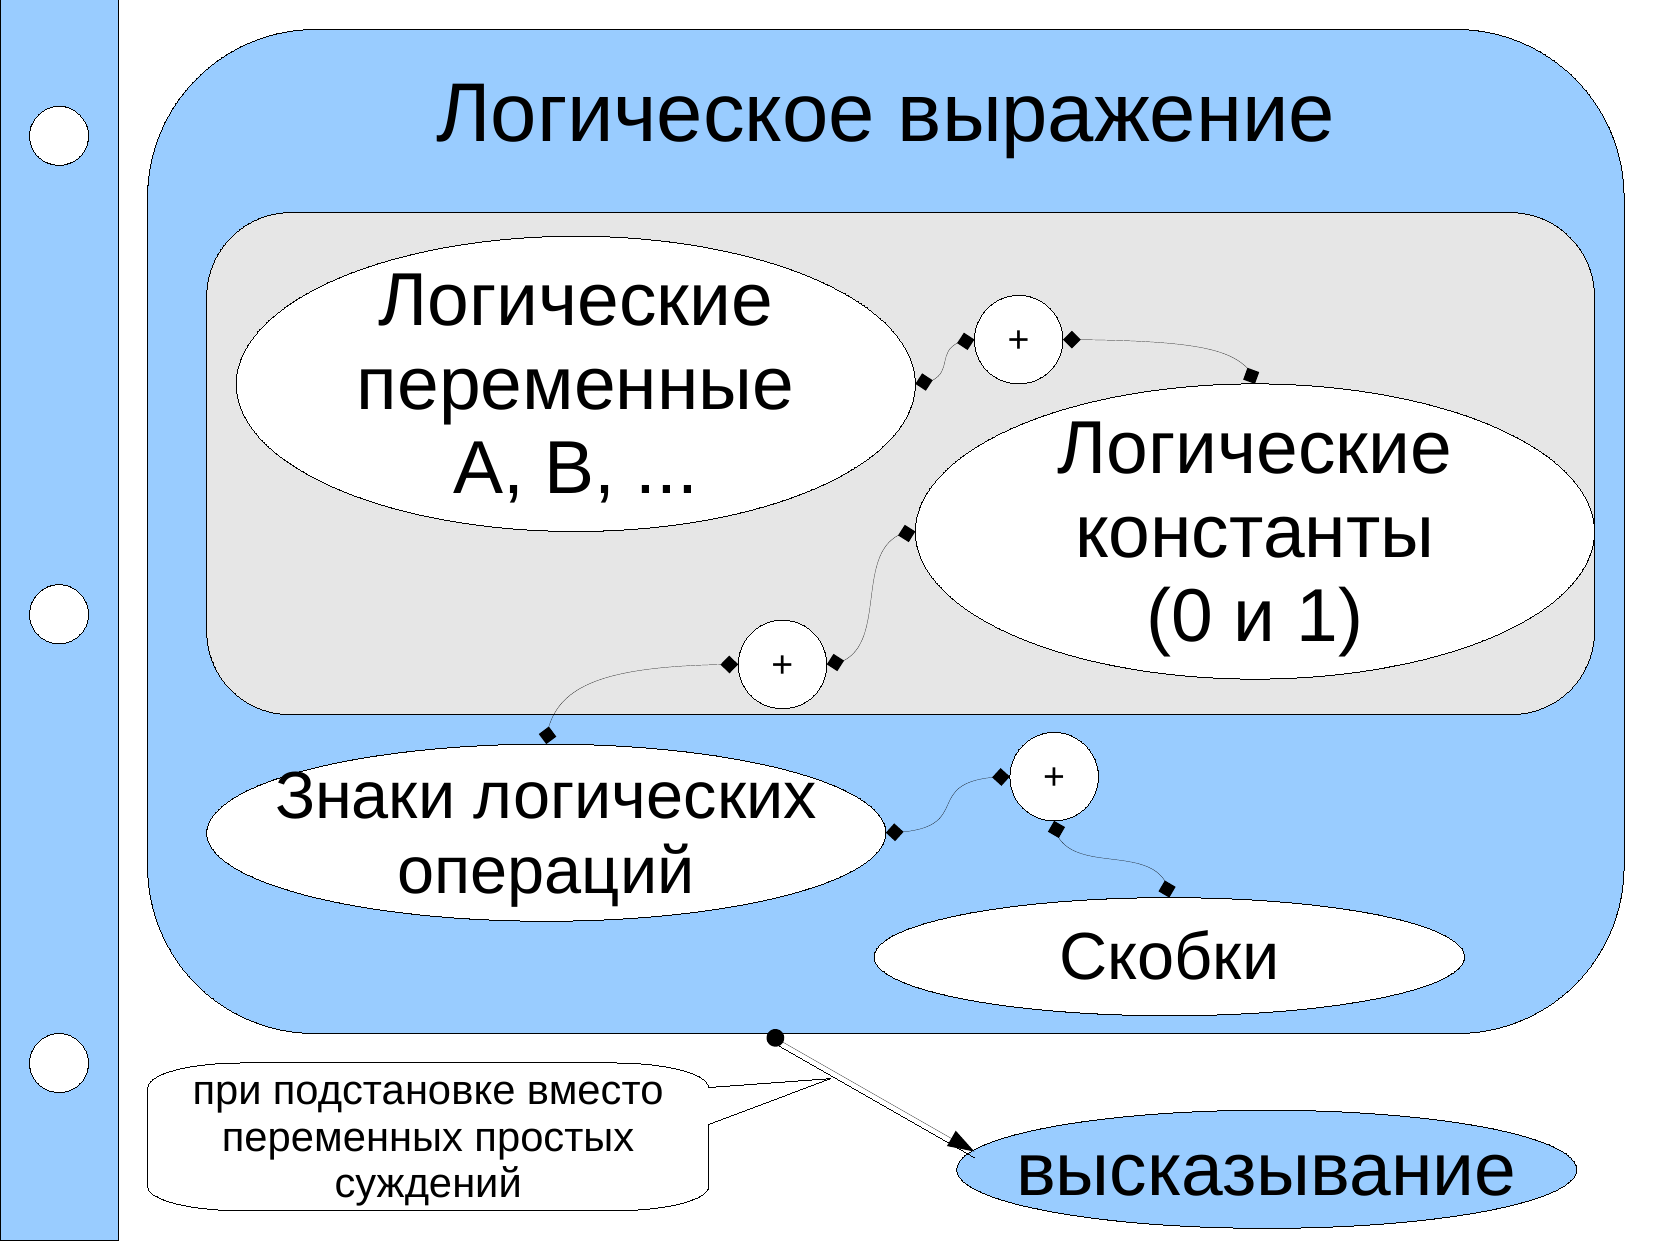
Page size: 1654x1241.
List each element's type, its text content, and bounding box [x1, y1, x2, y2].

text_box Знаки логических операций [206, 744, 886, 922]
text_box Логические константы (0 и 1) [915, 383, 1595, 680]
text_box + [1009, 732, 1099, 821]
text_box Логические переменные А, В, ... [236, 236, 916, 532]
text_box Логическое выражение [147, 29, 1625, 1034]
text_box + [738, 620, 827, 709]
text_box [0, 0, 119, 1241]
text_box высказывание [956, 1110, 1577, 1229]
text_box Скобки [874, 897, 1465, 1016]
text_box [555, 534, 1595, 715]
text_box + [974, 295, 1063, 384]
text_box при подстановке вместо переменных простых суждений [147, 1062, 831, 1211]
text_box [206, 212, 1595, 715]
